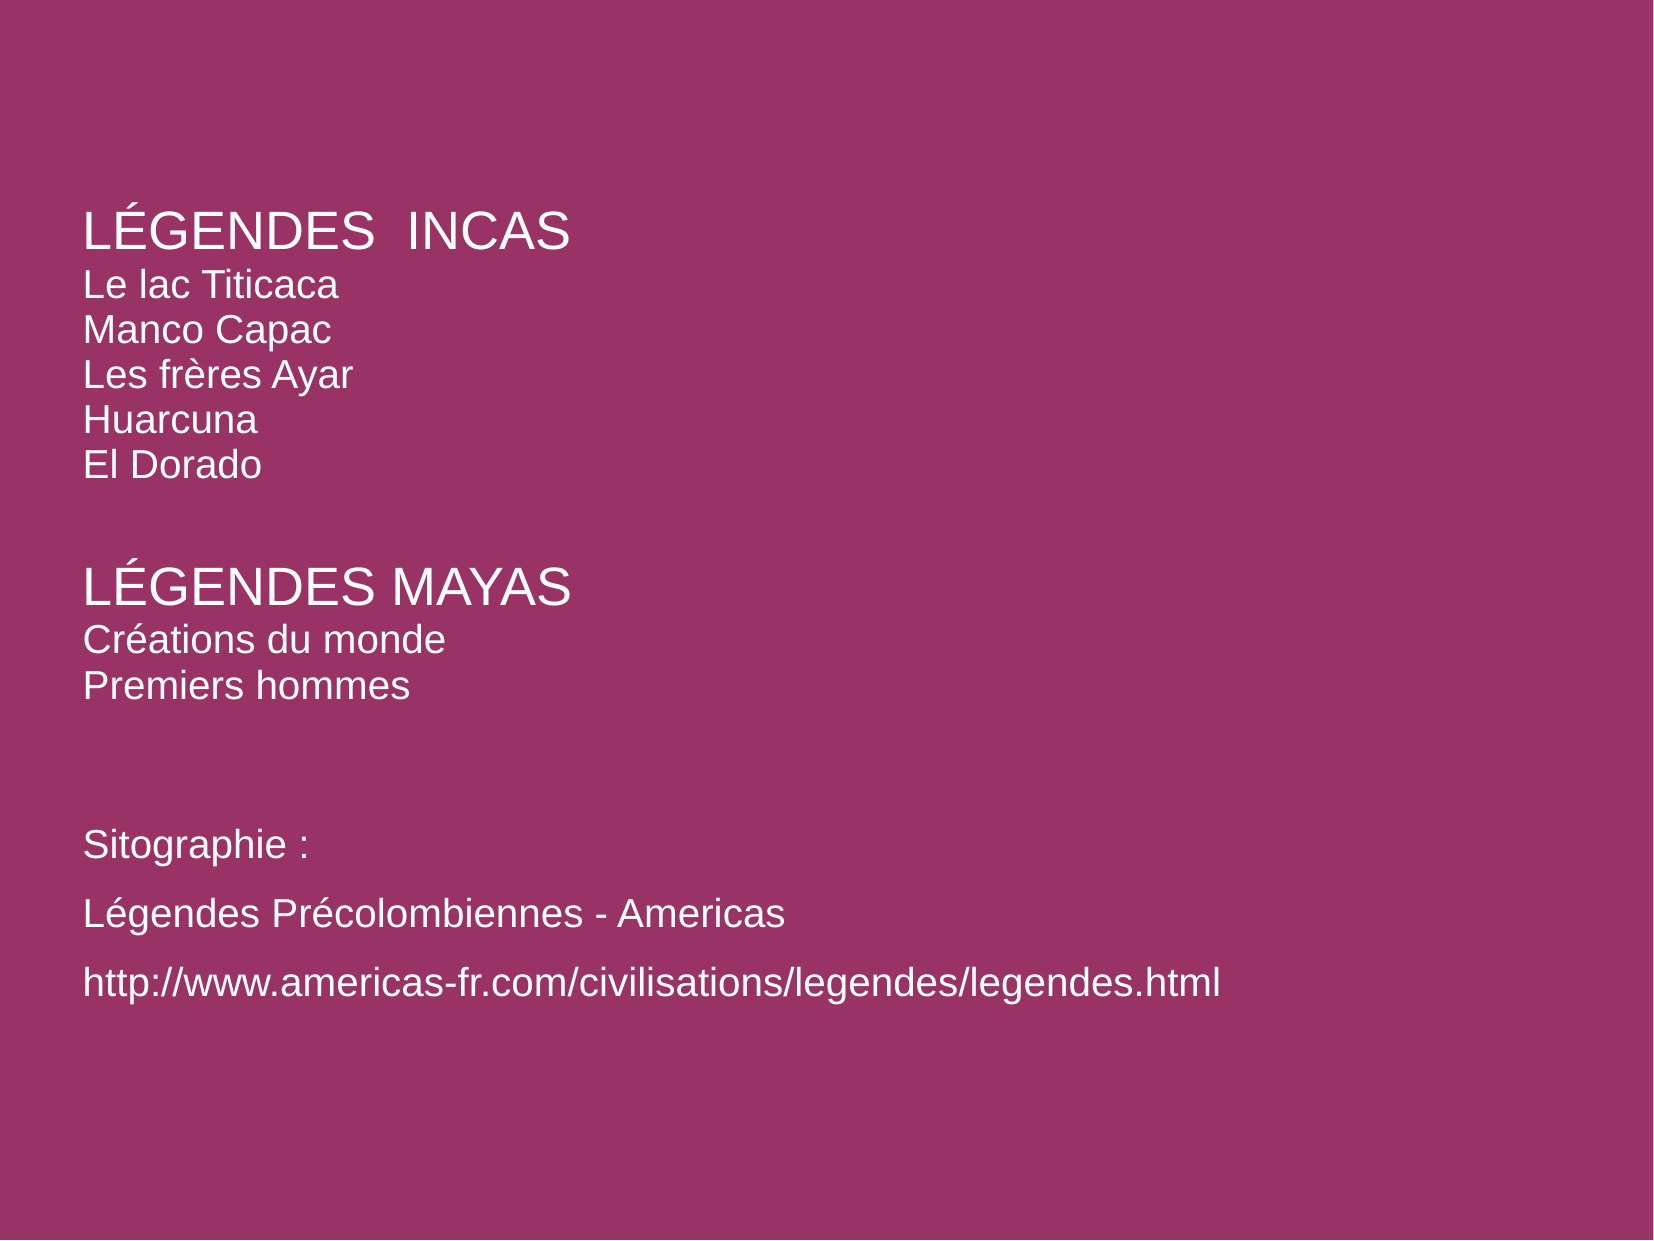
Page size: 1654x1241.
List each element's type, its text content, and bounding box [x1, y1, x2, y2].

list LÉGENDES INCAS Le lac Titicaca Manco Capac Les frères Ayar Huarcuna El Dorado LÉGENDES MAYAS Créations du monde Premiers hommes Sitographie : Légendes Précolombiennes - Americas http://www.americas-fr.com/civilisations/legendes/legendes.html [82, 200, 1571, 1010]
